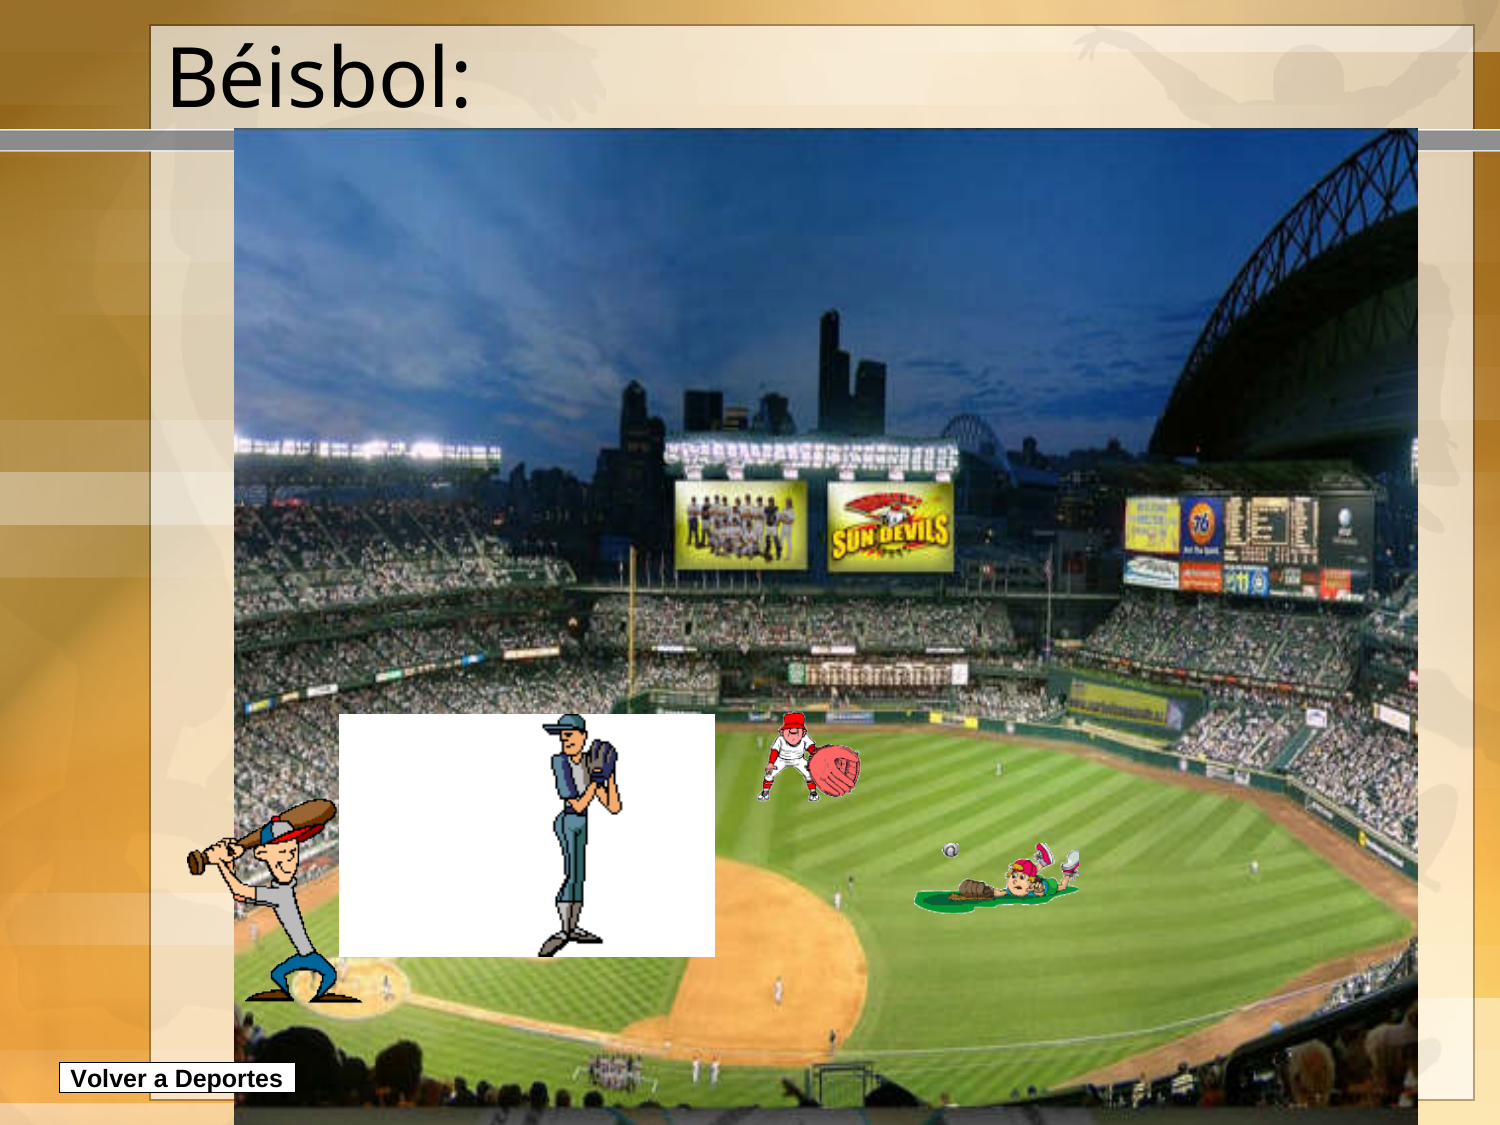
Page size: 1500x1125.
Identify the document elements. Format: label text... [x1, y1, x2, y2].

title Béisbol: [149, 0, 1463, 151]
text_box Volver a Deportes [59, 1062, 296, 1093]
picture [0, 0, 1500, 1125]
text_box [187, 703, 481, 1017]
